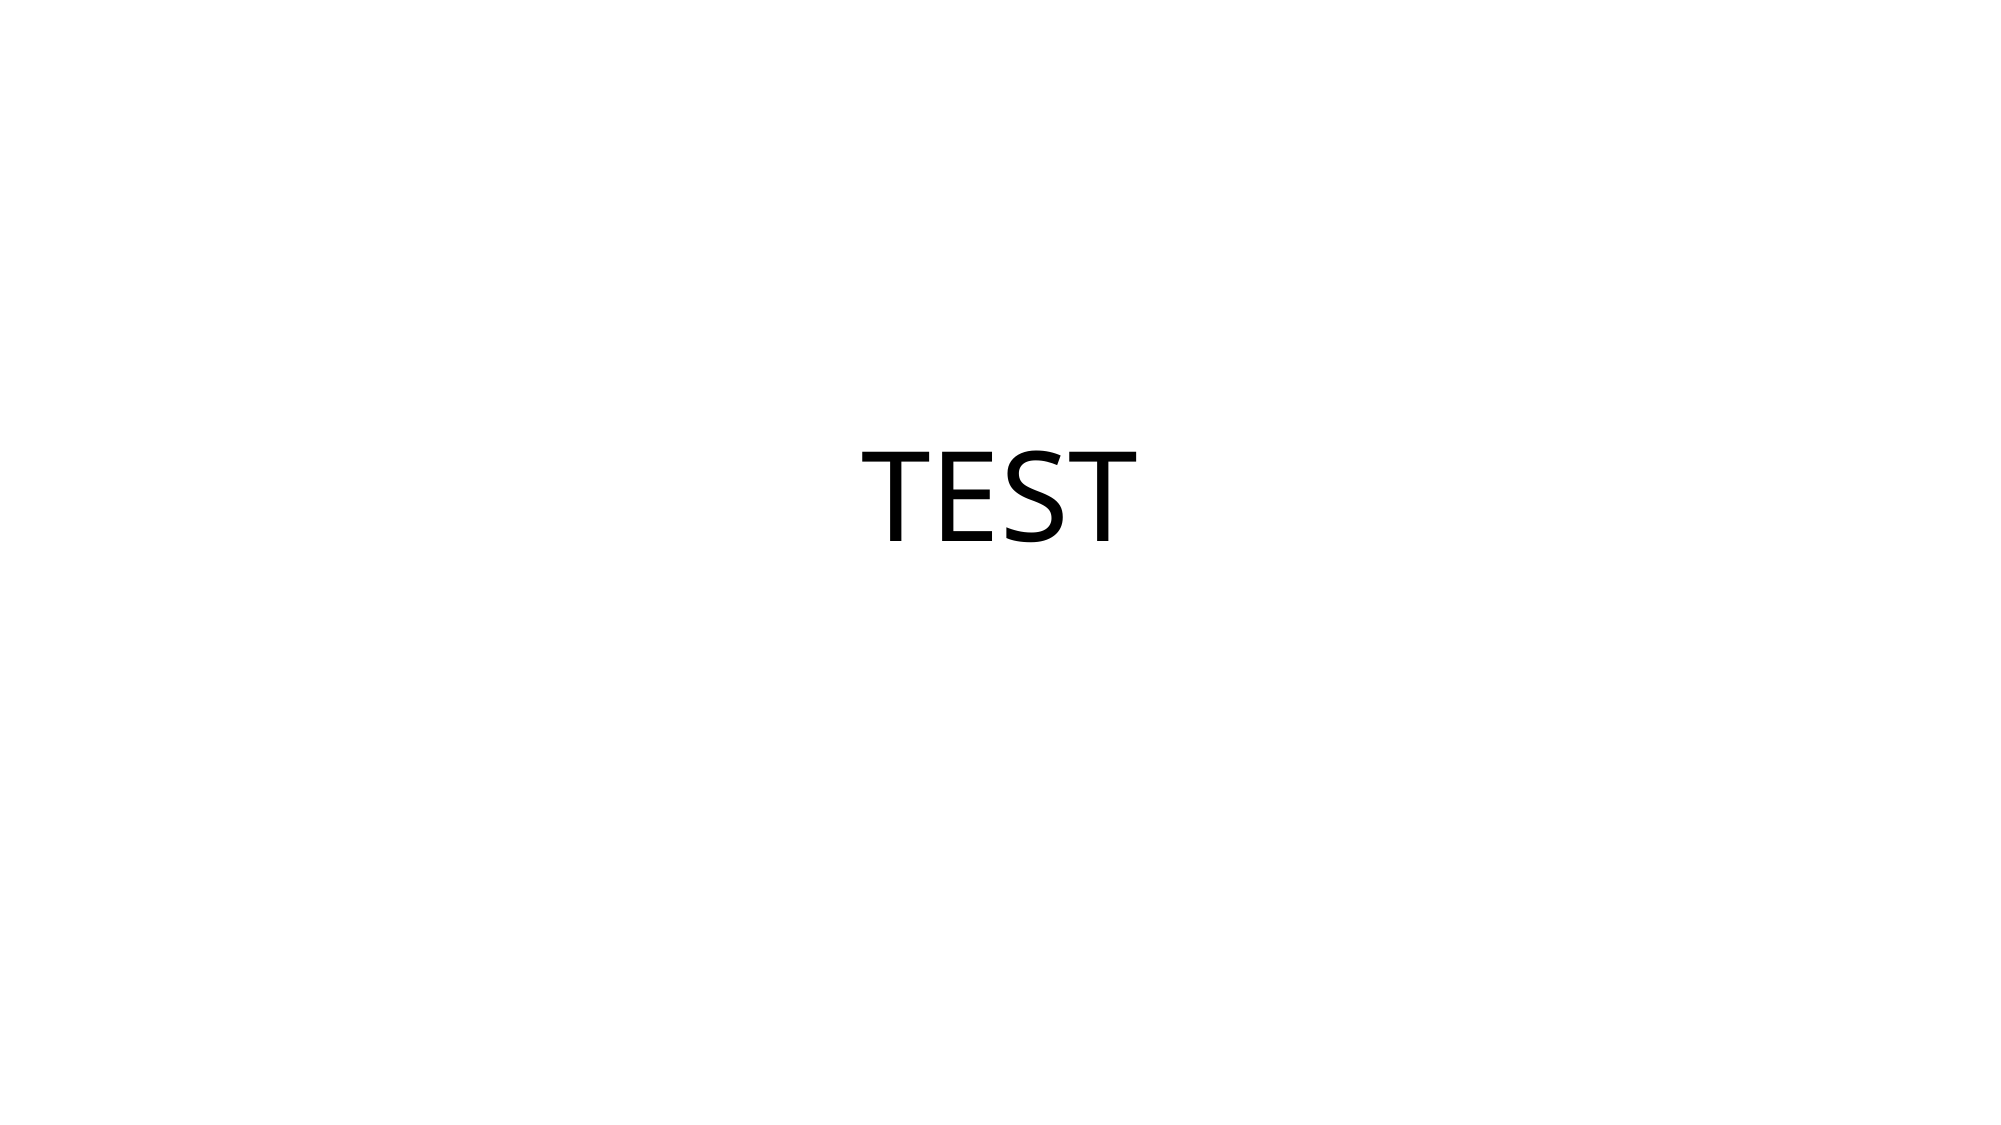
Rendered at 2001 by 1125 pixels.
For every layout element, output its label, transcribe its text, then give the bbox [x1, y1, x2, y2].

title TEST [249, 184, 1750, 576]
